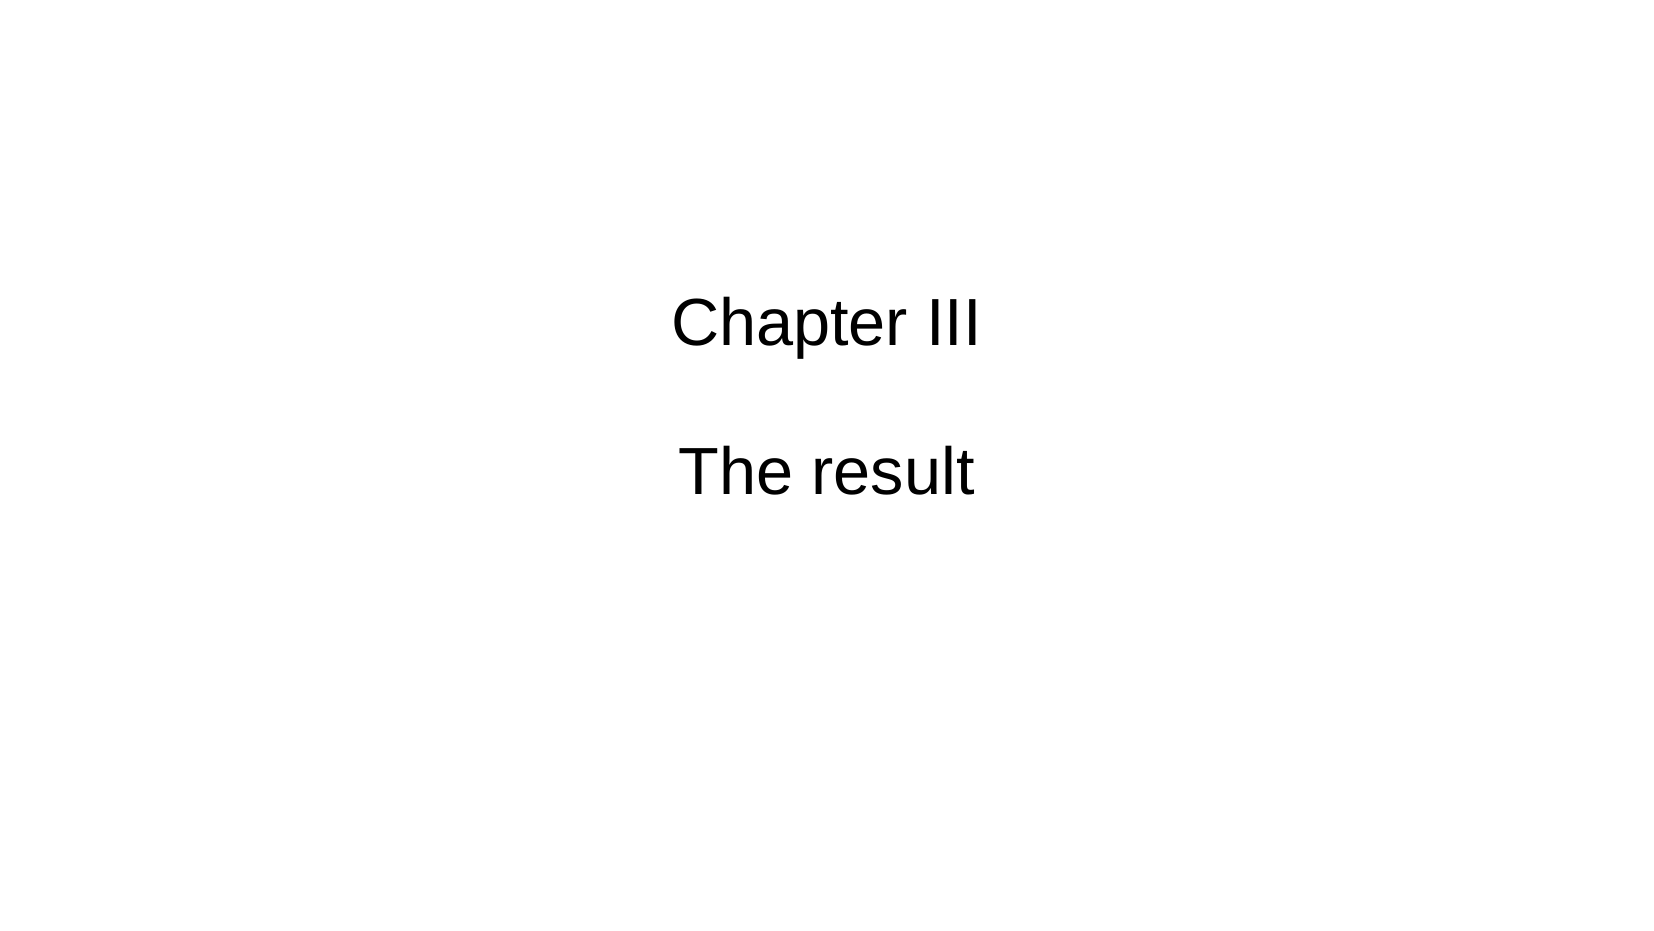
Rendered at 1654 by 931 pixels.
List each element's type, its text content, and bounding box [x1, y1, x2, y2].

subtitle Chapter III The result [82, 37, 1571, 757]
